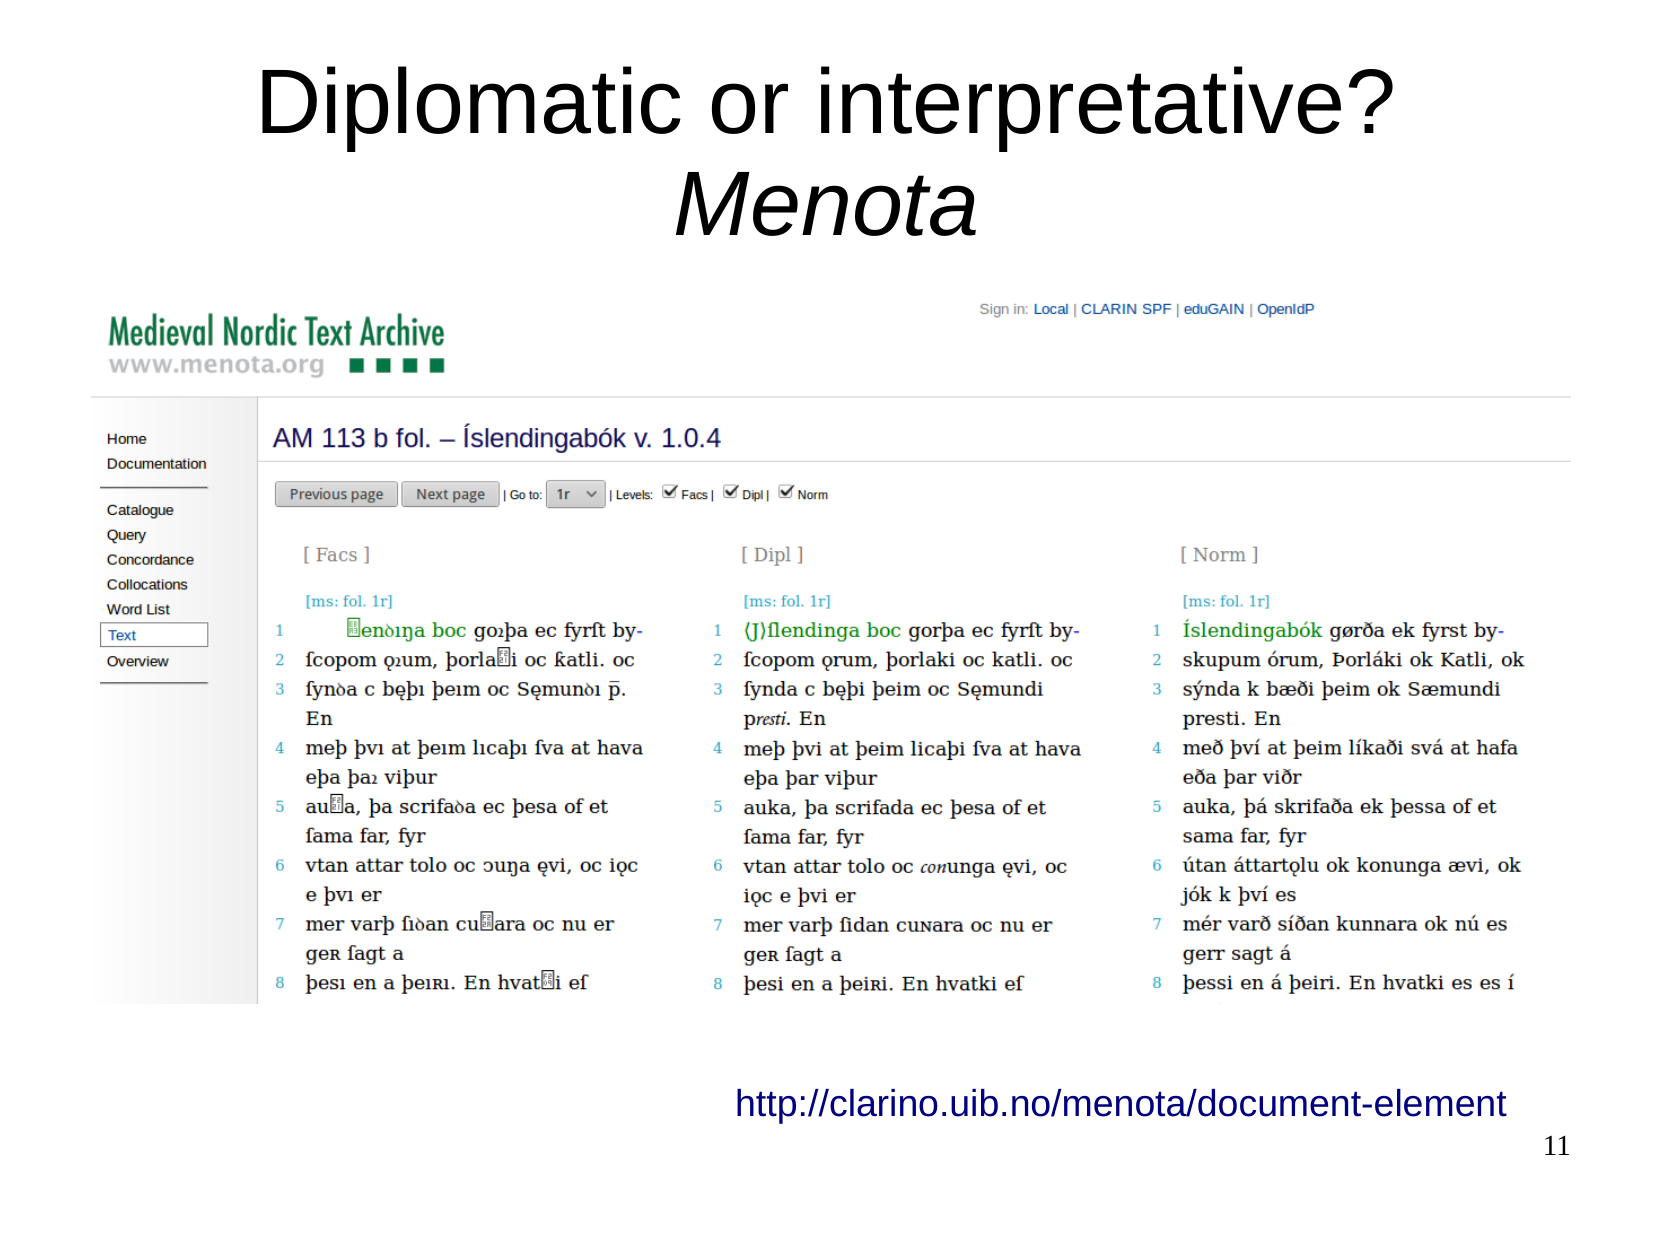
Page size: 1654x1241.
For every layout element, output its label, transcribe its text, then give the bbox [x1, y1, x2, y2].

title Diplomatic or interpretative? Menota [82, 49, 1571, 257]
picture [82, 296, 1571, 1004]
text_box http://clarino.uib.no/menota/document-element [720, 1074, 1548, 1174]
